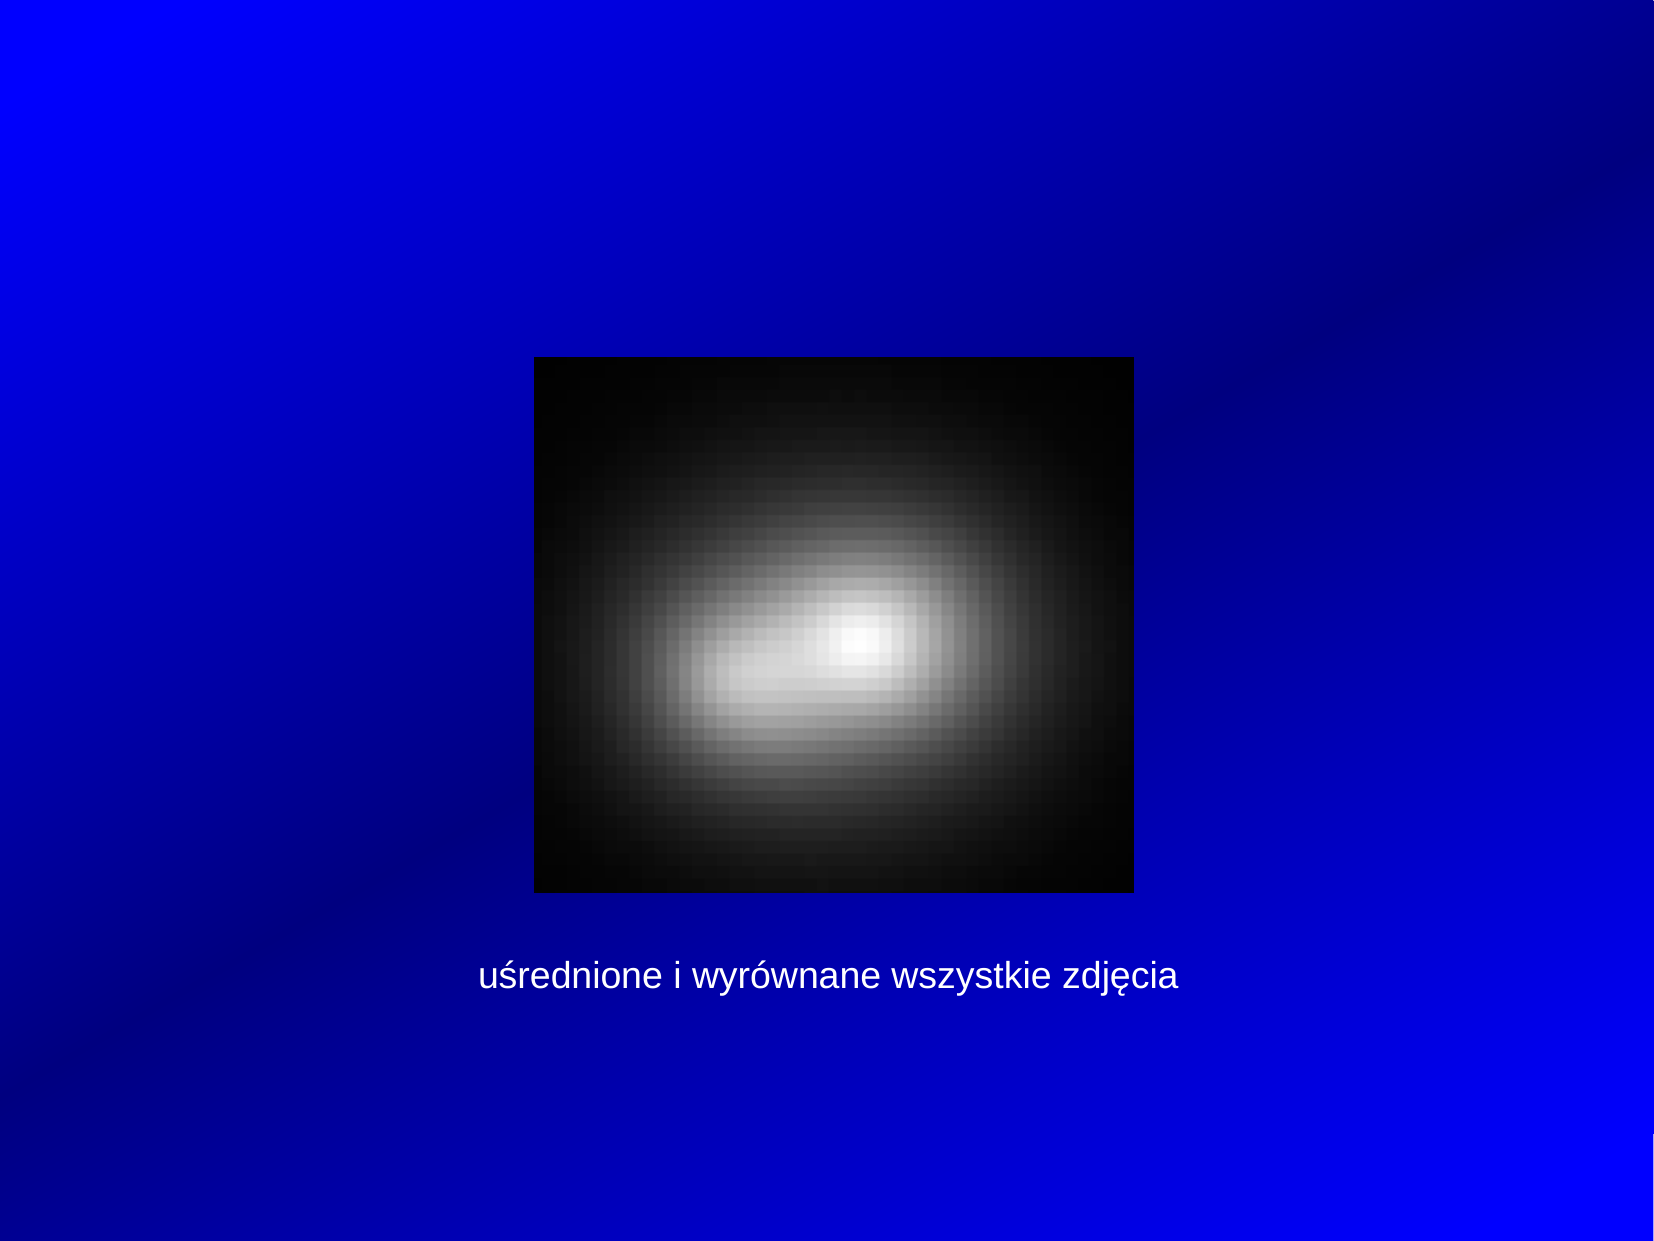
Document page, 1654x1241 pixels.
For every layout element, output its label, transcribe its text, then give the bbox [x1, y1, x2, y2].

picture [534, 357, 1134, 893]
text_box uśrednione i wyrównane wszystkie zdjęcia [463, 947, 1194, 1004]
